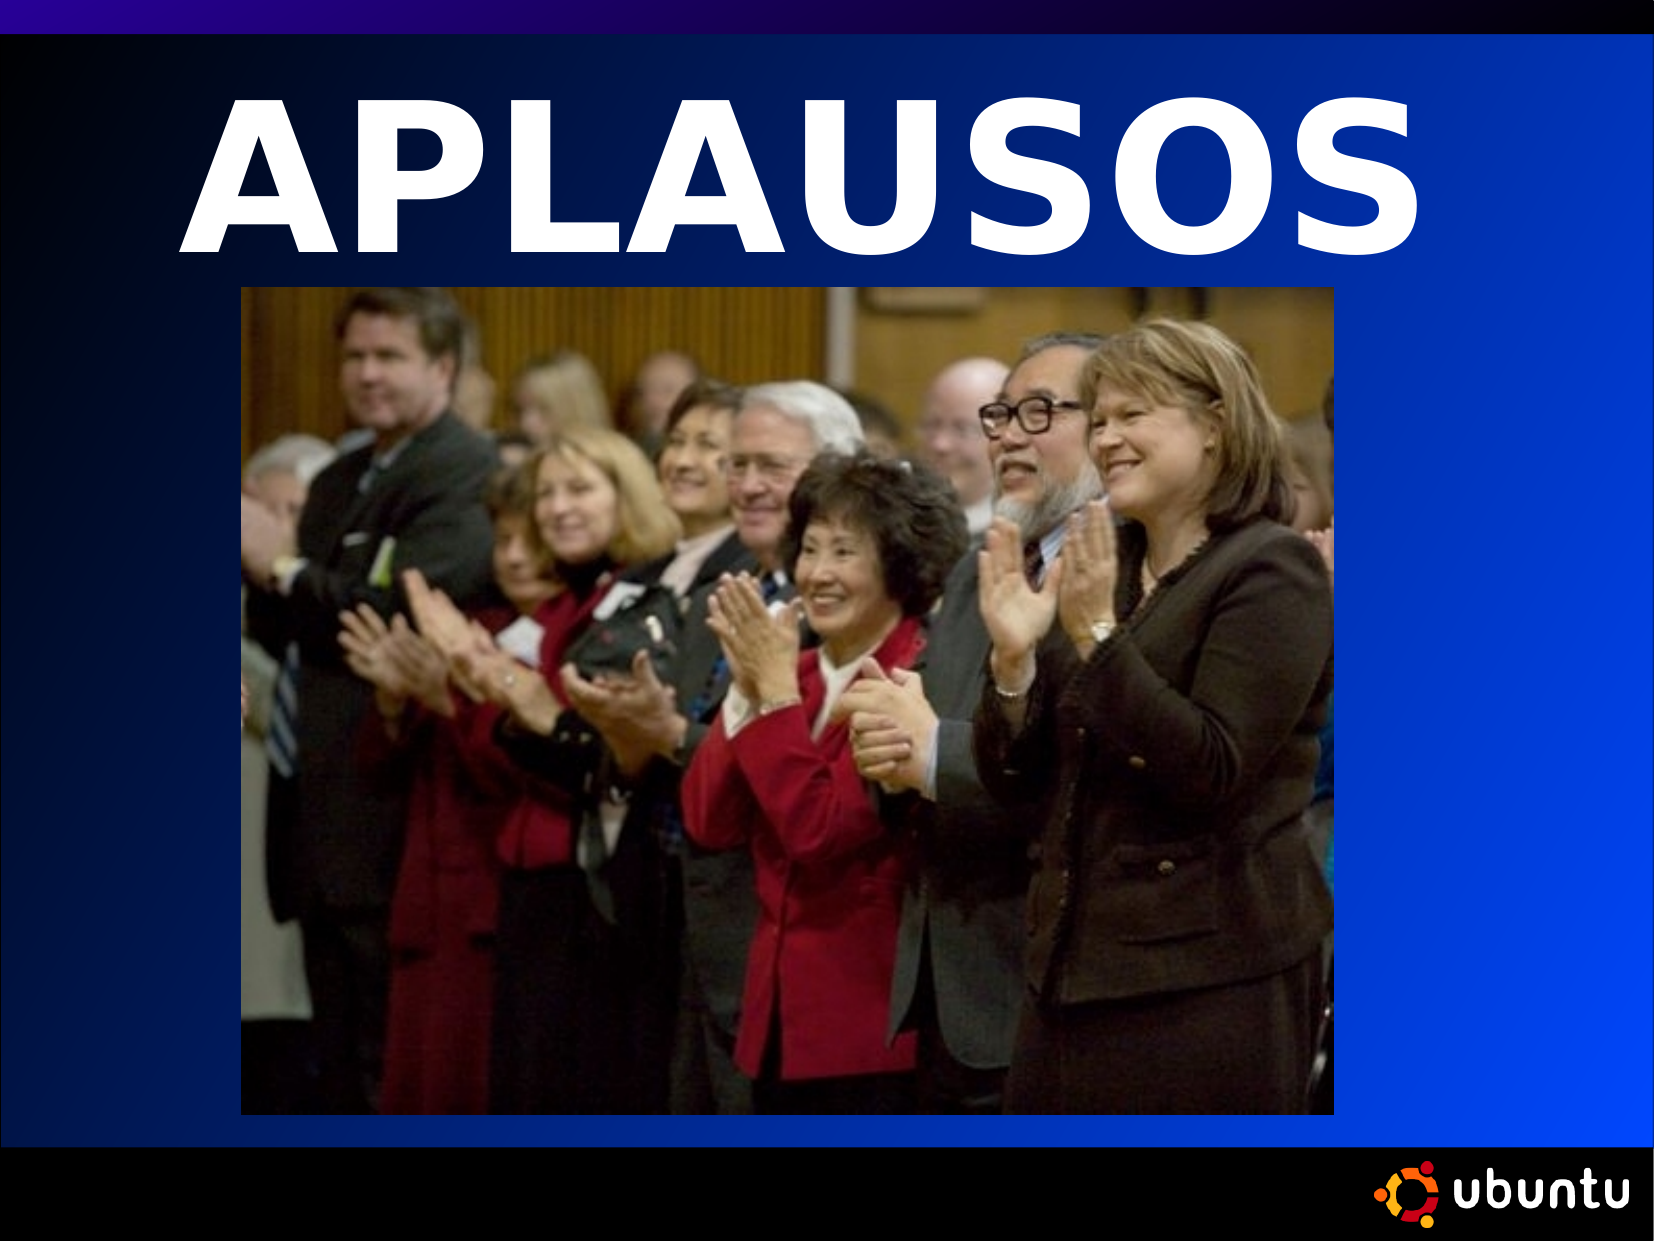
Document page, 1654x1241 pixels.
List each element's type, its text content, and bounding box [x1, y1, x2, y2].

text_box [0, 0, 1654, 1241]
picture [241, 287, 1334, 1115]
text_box APLAUSOS [178, 56, 1434, 300]
picture [1374, 1161, 1629, 1228]
